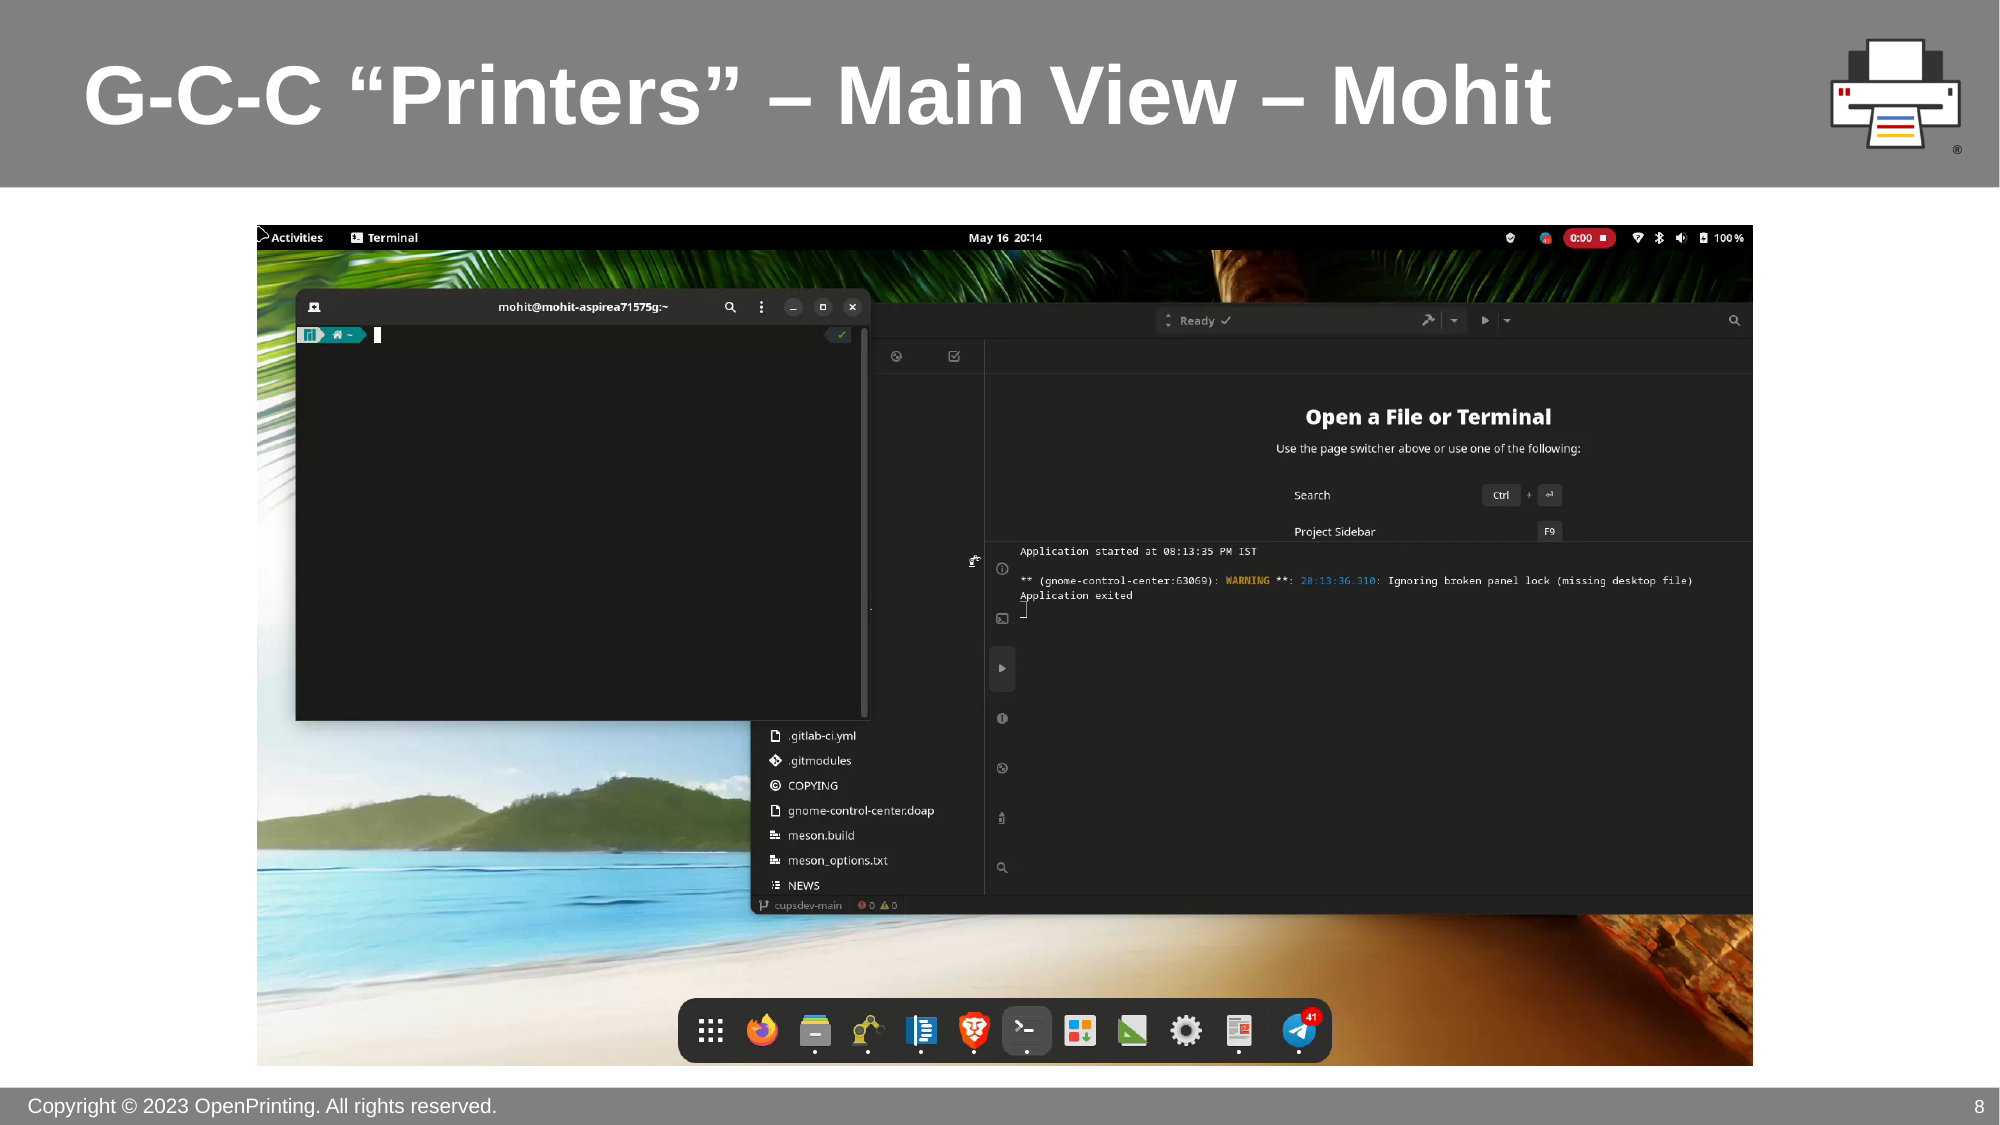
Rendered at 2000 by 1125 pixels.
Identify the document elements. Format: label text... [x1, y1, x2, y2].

text_box [256, 224, 1754, 1067]
picture [1825, 33, 1966, 154]
title G-C-C “Printers” – Main View – Mohit [75, 7, 1786, 175]
